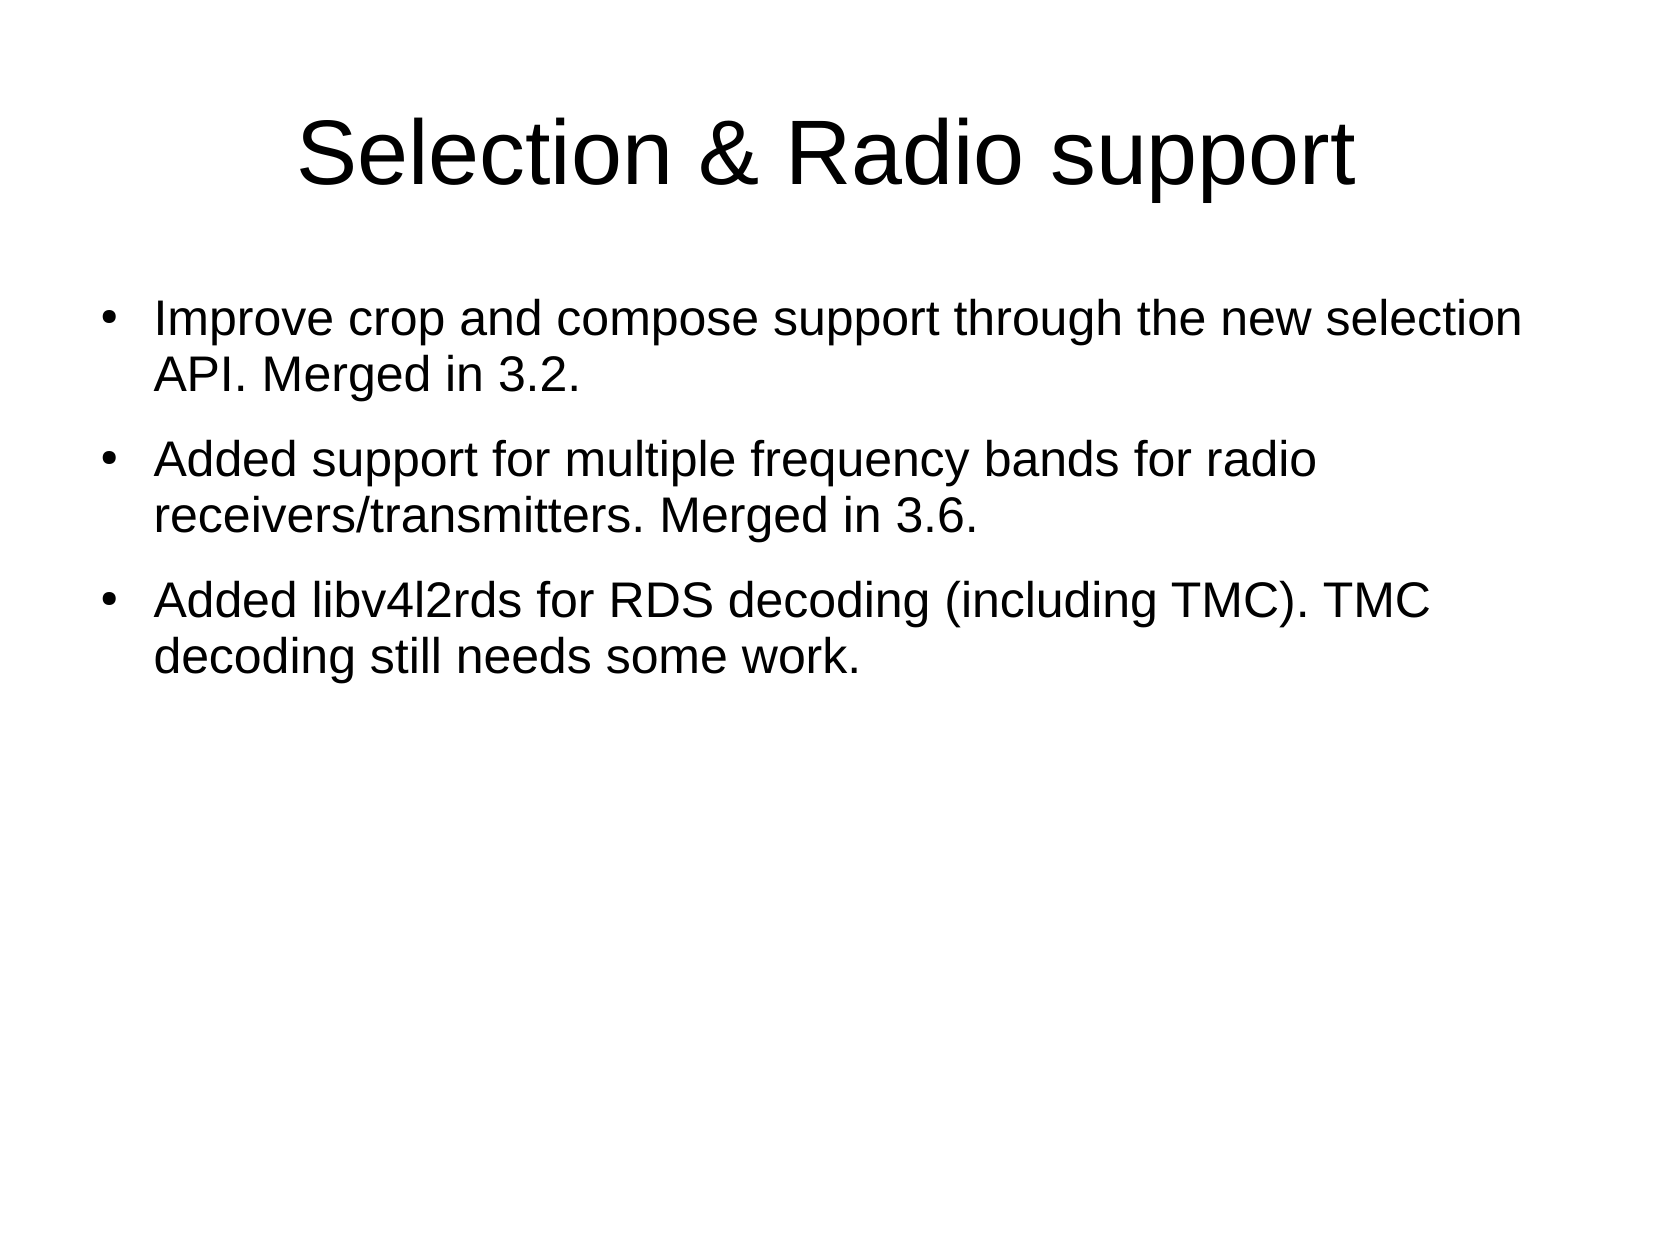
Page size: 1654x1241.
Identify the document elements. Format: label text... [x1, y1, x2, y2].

title Selection & Radio support [82, 56, 1571, 250]
list Improve crop and compose support through the new selection API. Merged in 3.2. Added support for multiple frequency bands for radio receivers/transmitters. Merged in 3.6. Added libv4l2rds for RDS decoding (including TMC). TMC decoding still needs some work. [82, 290, 1571, 1094]
